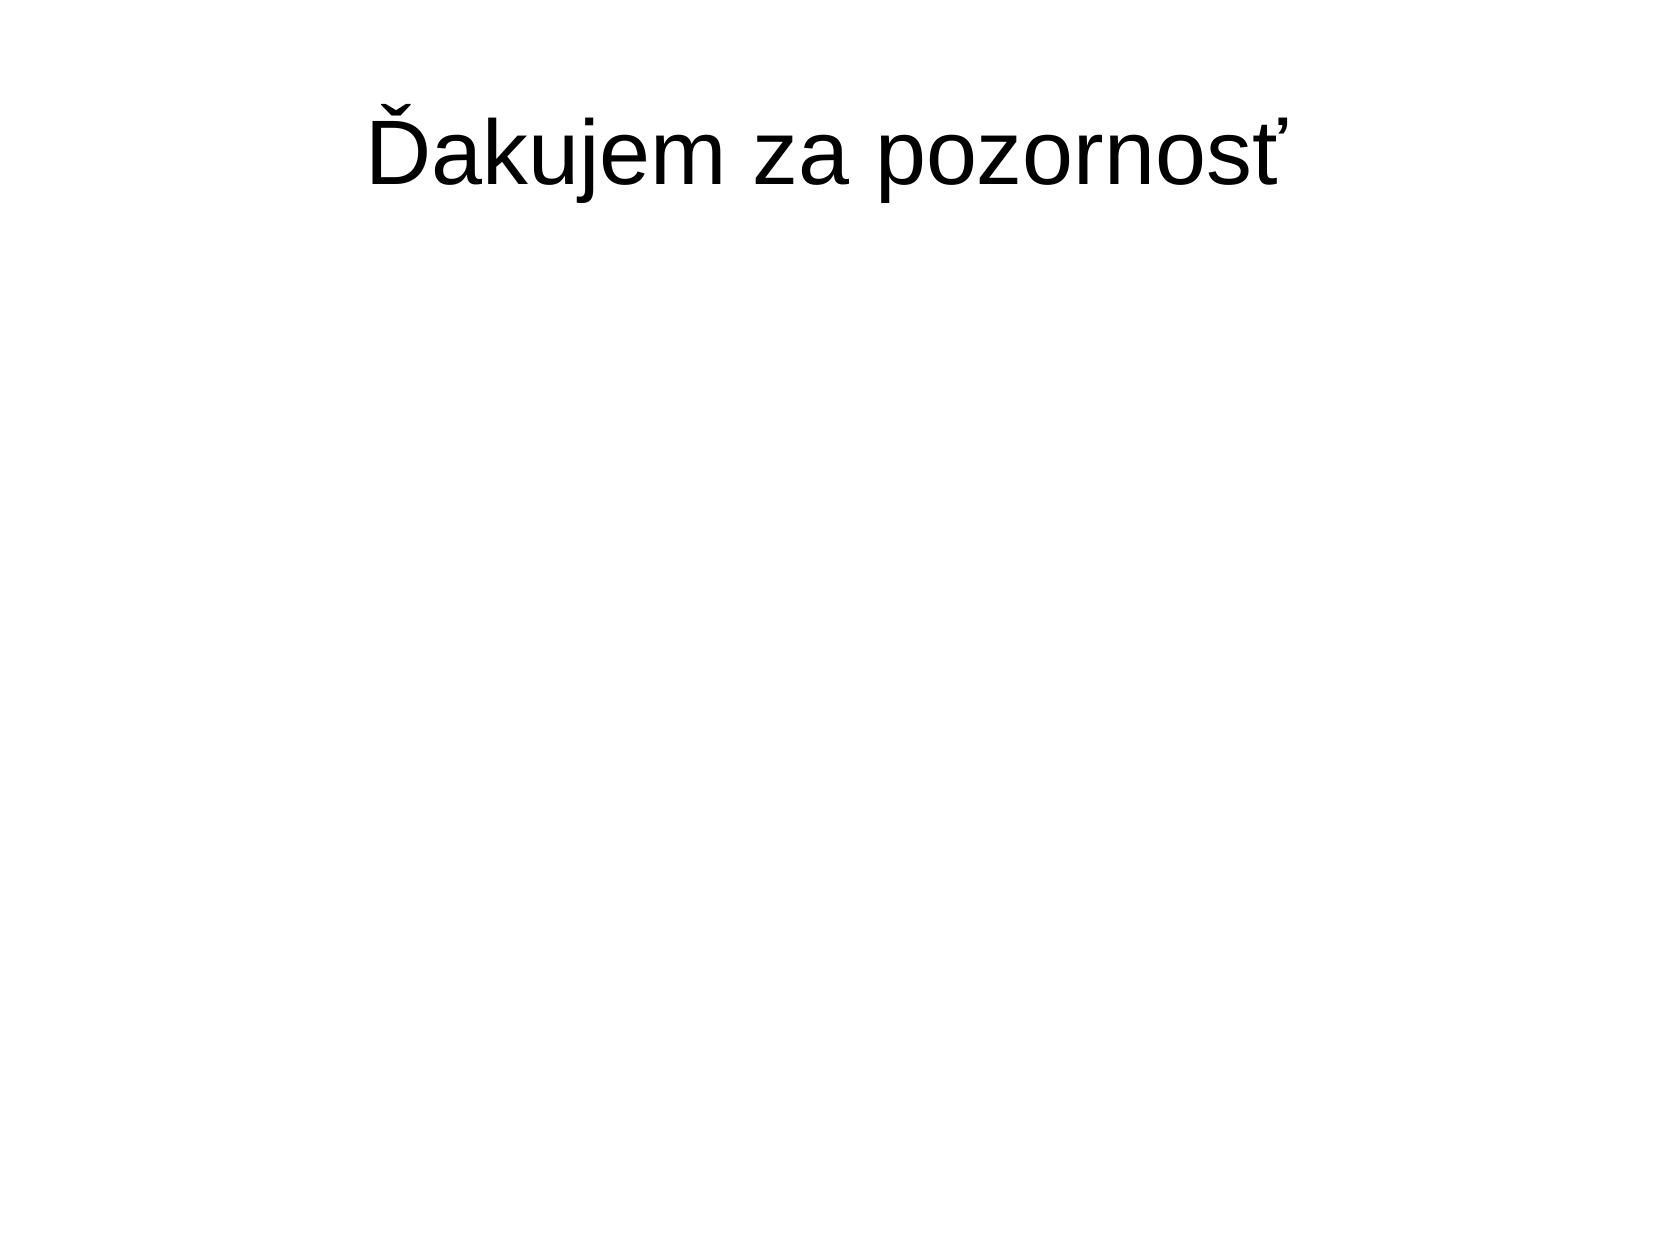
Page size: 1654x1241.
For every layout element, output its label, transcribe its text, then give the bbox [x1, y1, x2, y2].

title Ďakujem za pozornosť [82, 49, 1571, 257]
